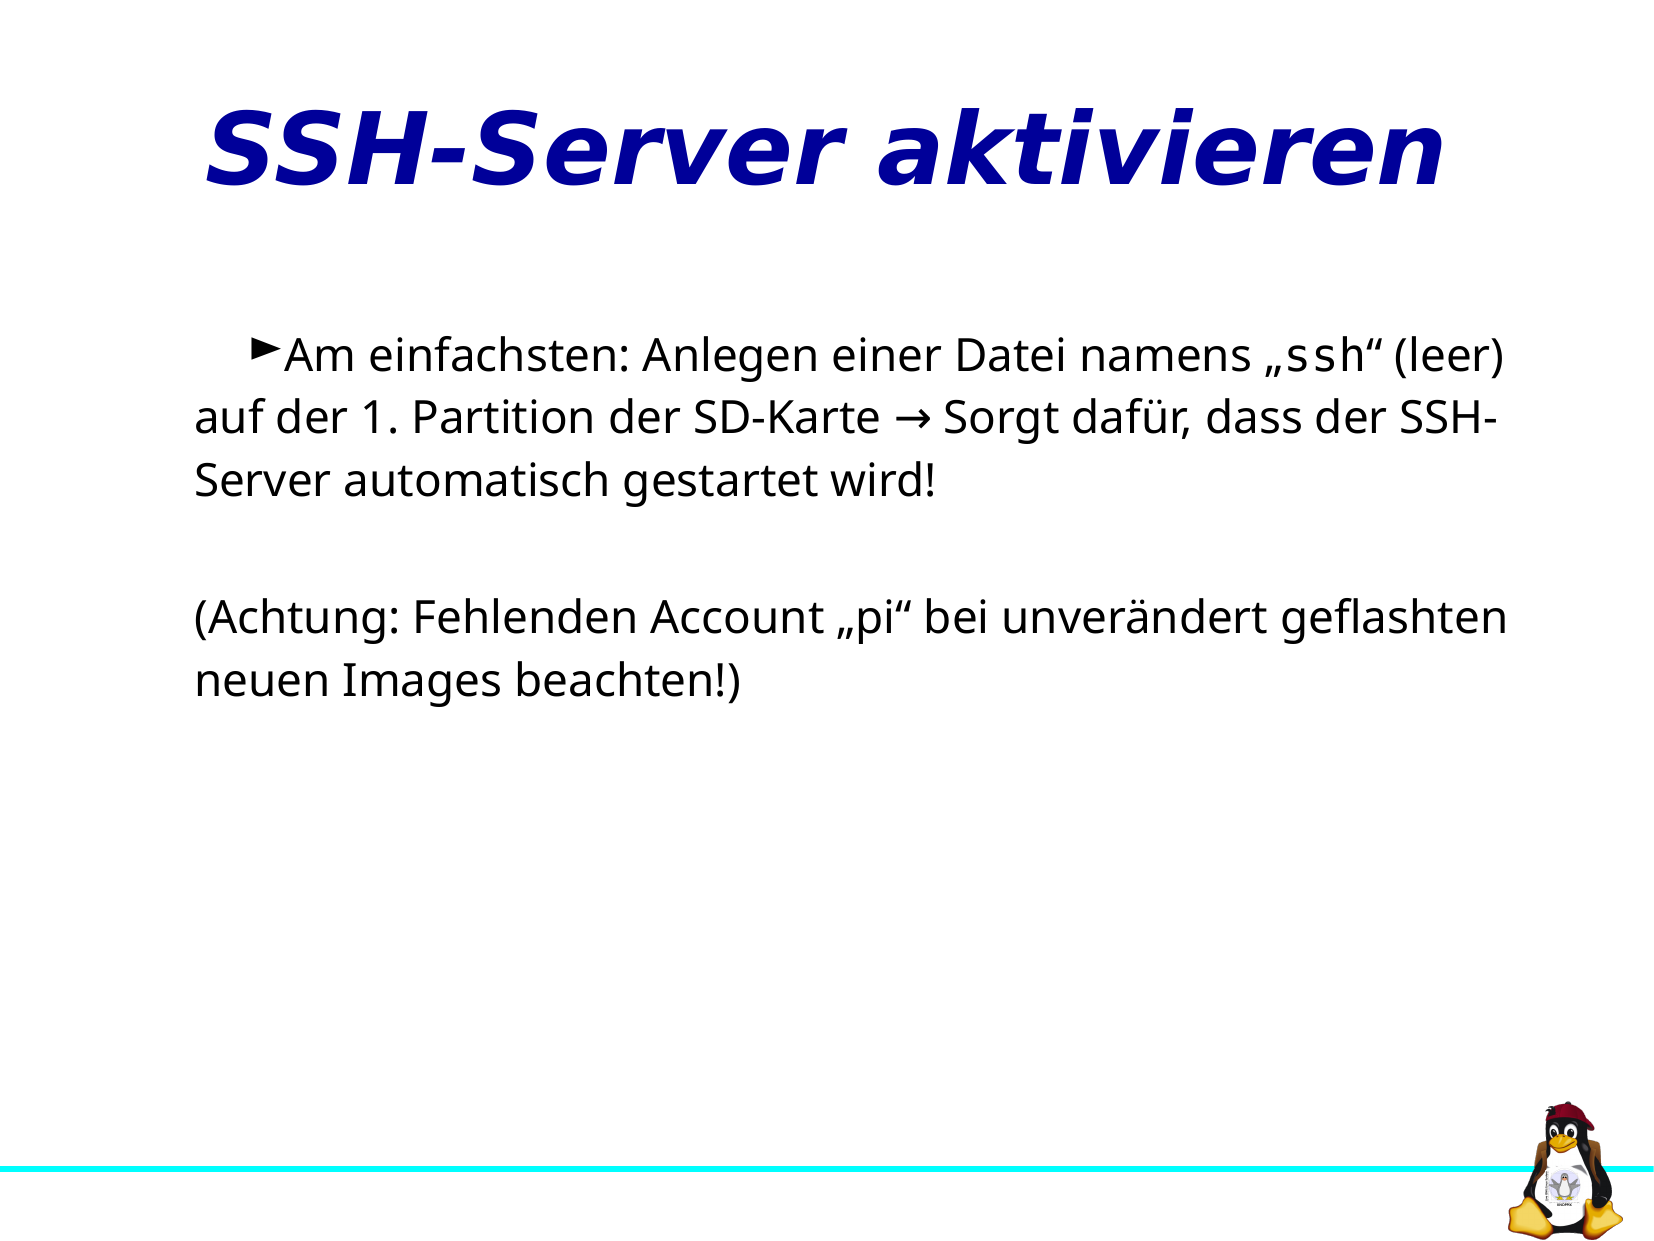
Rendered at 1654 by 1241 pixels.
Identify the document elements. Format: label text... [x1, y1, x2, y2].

title SSH-Server aktivieren [121, 33, 1534, 267]
list Am einfachsten: Anlegen einer Datei namens „ssh“ (leer) auf der 1. Partition der SD-Karte → Sorgt dafür, dass der SSH-Server automatisch gestartet wird! (Achtung: Fehlenden Account „pi“ bei unverändert geflashten neuen Images beachten!) [121, 322, 1561, 1132]
picture [1505, 1100, 1625, 1241]
